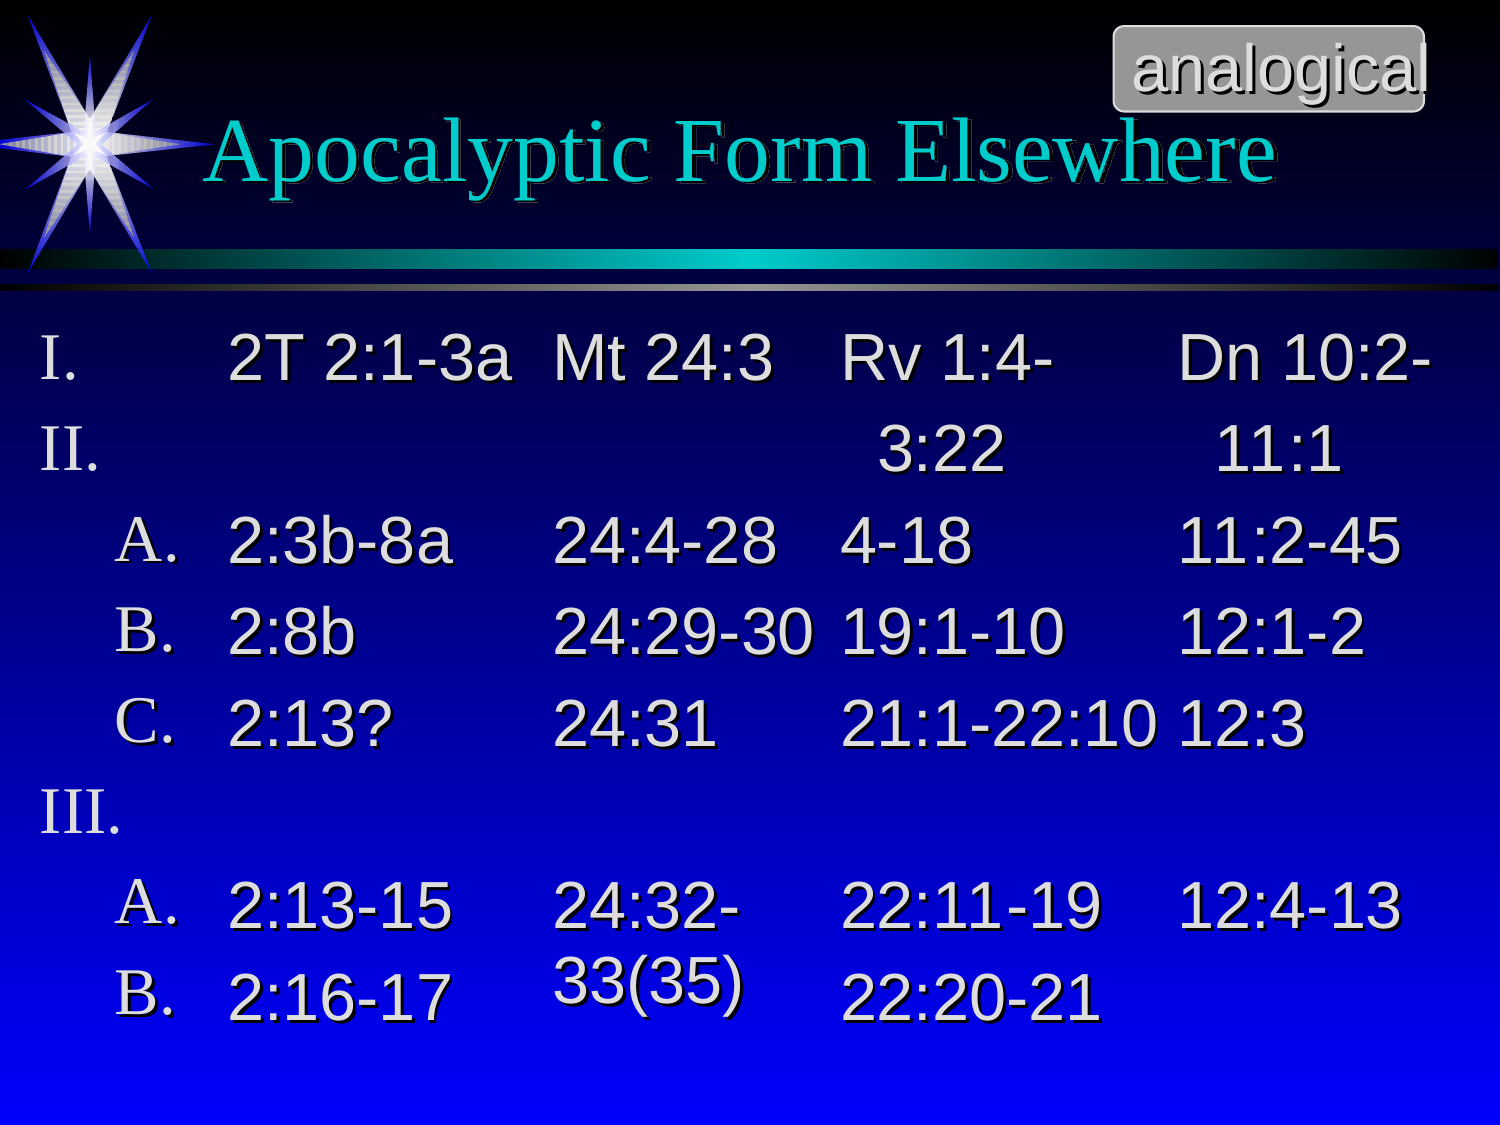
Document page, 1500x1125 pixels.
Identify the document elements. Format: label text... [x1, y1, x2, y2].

text_box Rv 1:4- 3:22 4-18 19:1-10 21:1-22:10 22:11-19 22:20-21 [824, 312, 1175, 1043]
title Apocalyptic Form Elsewhere [187, 56, 1463, 244]
text_box Dn 10:2- 11:1 11:2-45 12:1-2 12:3 12:4-13 [1175, 312, 1488, 951]
text_box 2T 2:1-3a 2:3b-8a 2:8b 2:13? 2:13-15 2:16-17 [212, 312, 538, 1043]
list I. II. A. B. C. III. A. B. [24, 312, 213, 1063]
text_box Mt 24:3 24:4-28 24:29-30 24:31 24:32-33(35) [538, 312, 824, 1026]
text_box analogical [1113, 26, 1424, 112]
